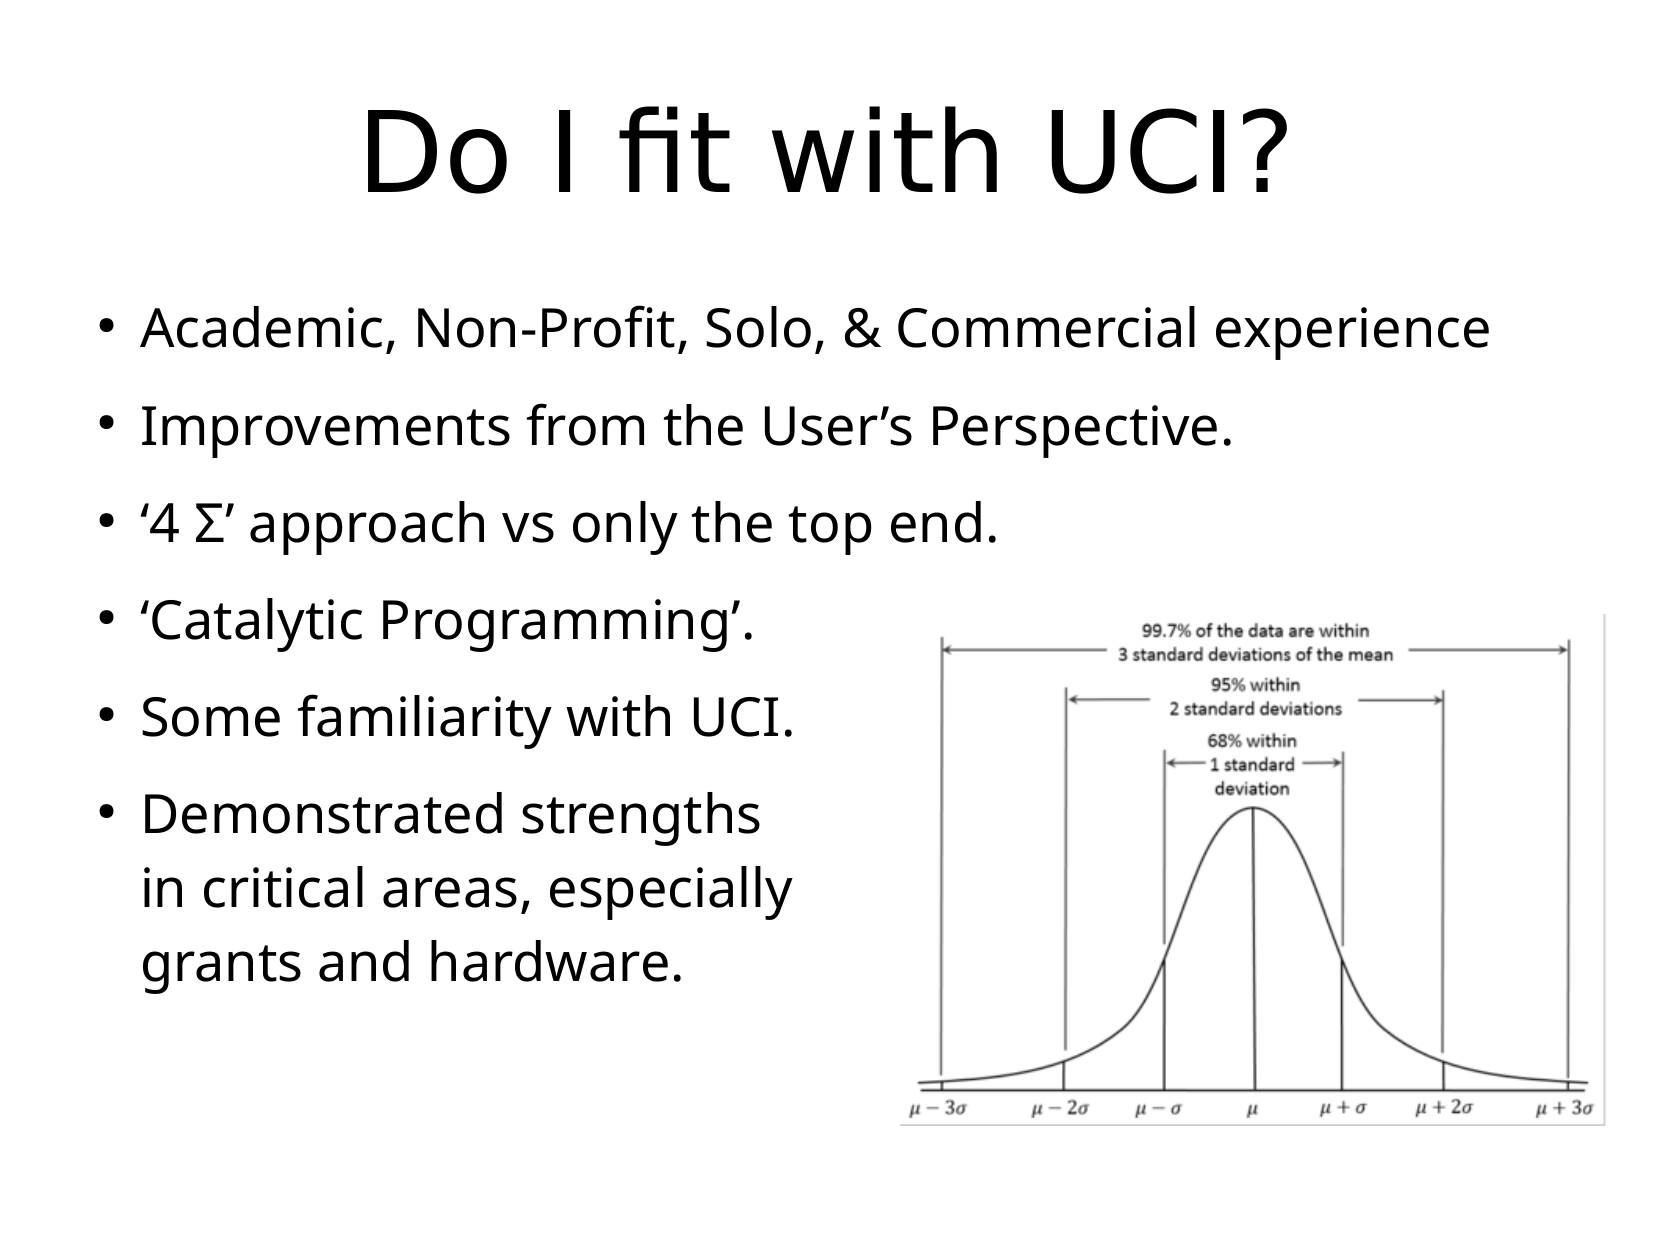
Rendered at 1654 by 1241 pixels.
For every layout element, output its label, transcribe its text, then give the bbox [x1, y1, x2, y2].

title Do I fit with UCI? [82, 49, 1571, 257]
picture [900, 614, 1607, 1126]
list Academic, Non-Profit, Solo, & Commercial experience Improvements from the User’s Perspective. ‘4 Σ’ approach vs only the top end. ‘Catalytic Programming’. Some familiarity with UCI. Demonstrated strengths in critical areas, especially grants and hardware. [82, 290, 1571, 1010]
